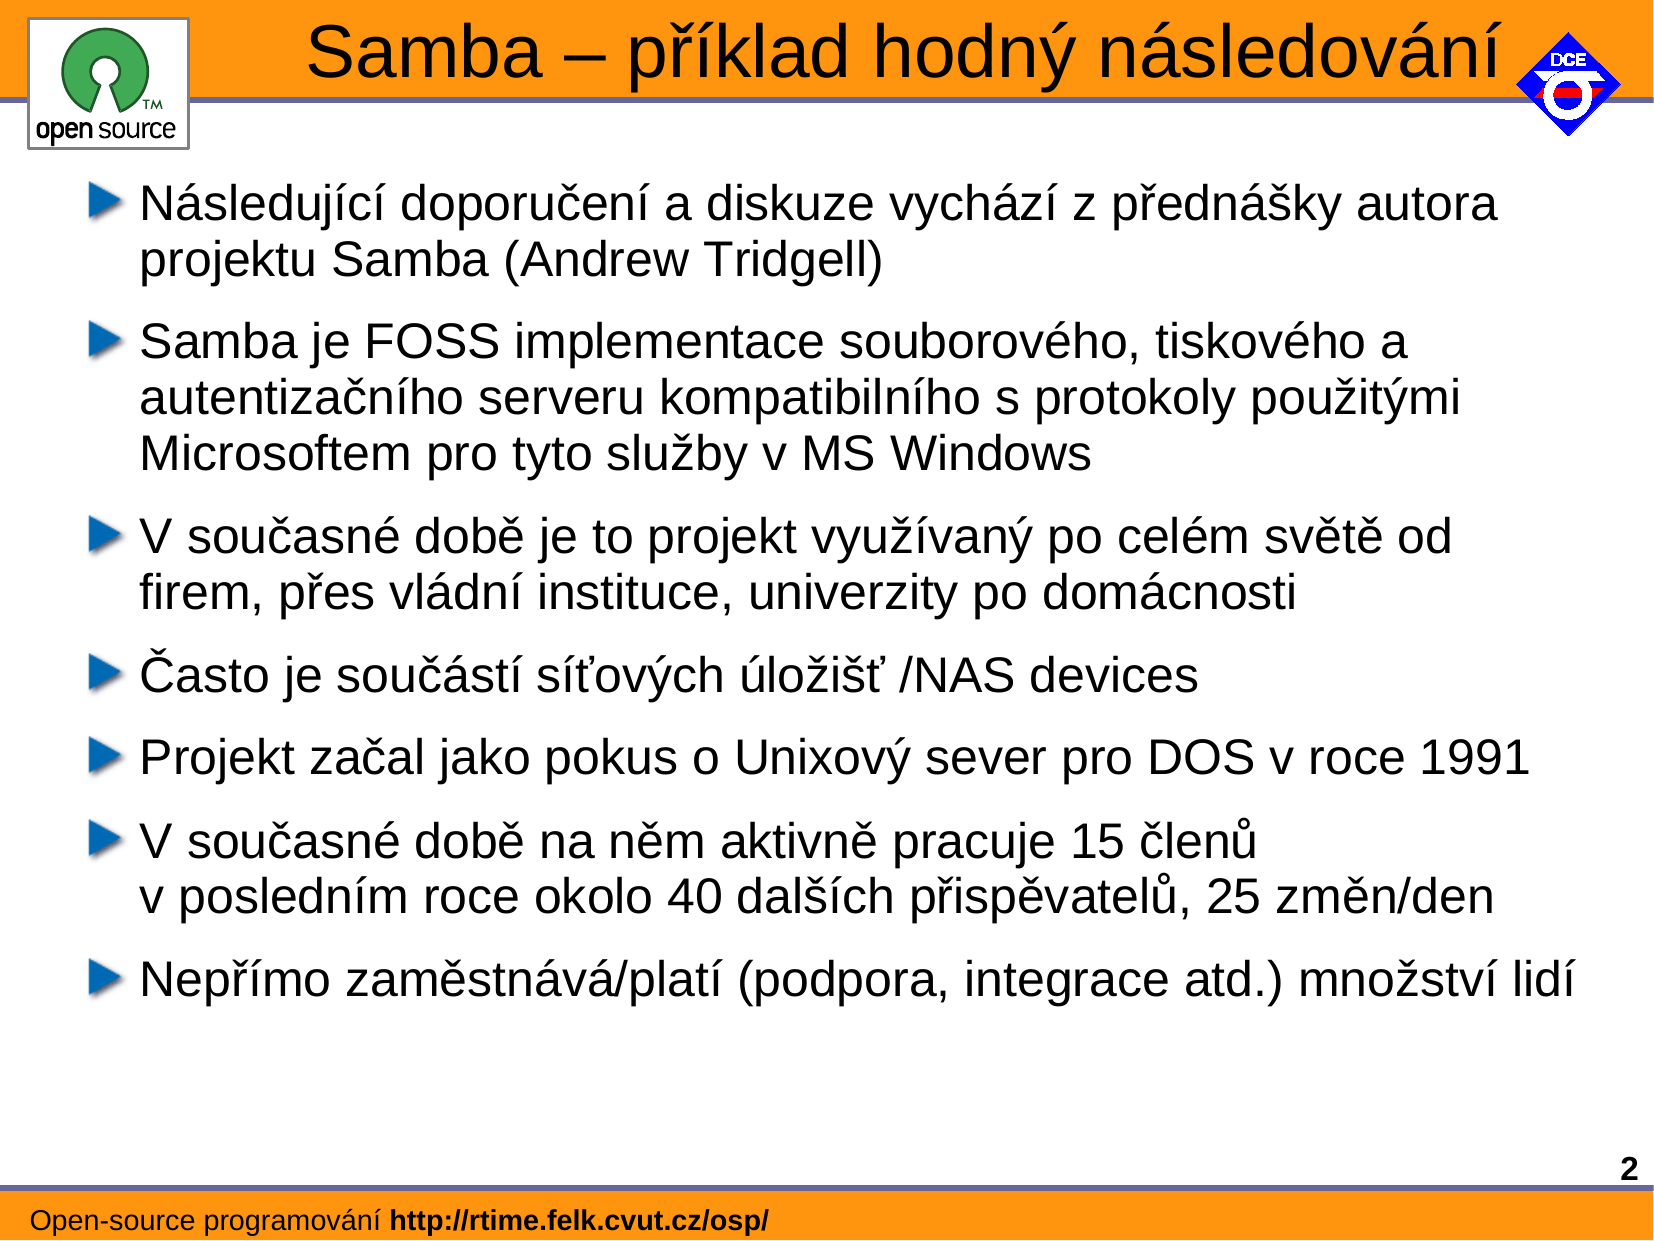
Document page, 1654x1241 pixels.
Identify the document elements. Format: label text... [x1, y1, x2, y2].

title Samba – příklad hodný následování [178, 4, 1631, 98]
list Následující doporučení a diskuze vychází z přednášky autora projektu Samba (Andrew Tridgell) Samba je FOSS implementace souborového, tiskového a autentizačního serveru kompatibilního s protokoly použitými Microsoftem pro tyto služby v MS Windows V současné době je to projekt využívaný po celém světě od firem, přes vládní instituce, univerzity po domácnosti Často je součástí síťových úložišť /NAS devices Projekt začal jako pokus o Unixový sever pro DOS v roce 1991 V současné době na něm aktivně pracuje 15 členů v posledním roce okolo 40 dalších přispěvatelů, 25 změn/den Nepřímo zaměstnává/platí (podpora, integrace atd.) množství lidí [68, 174, 1592, 1113]
